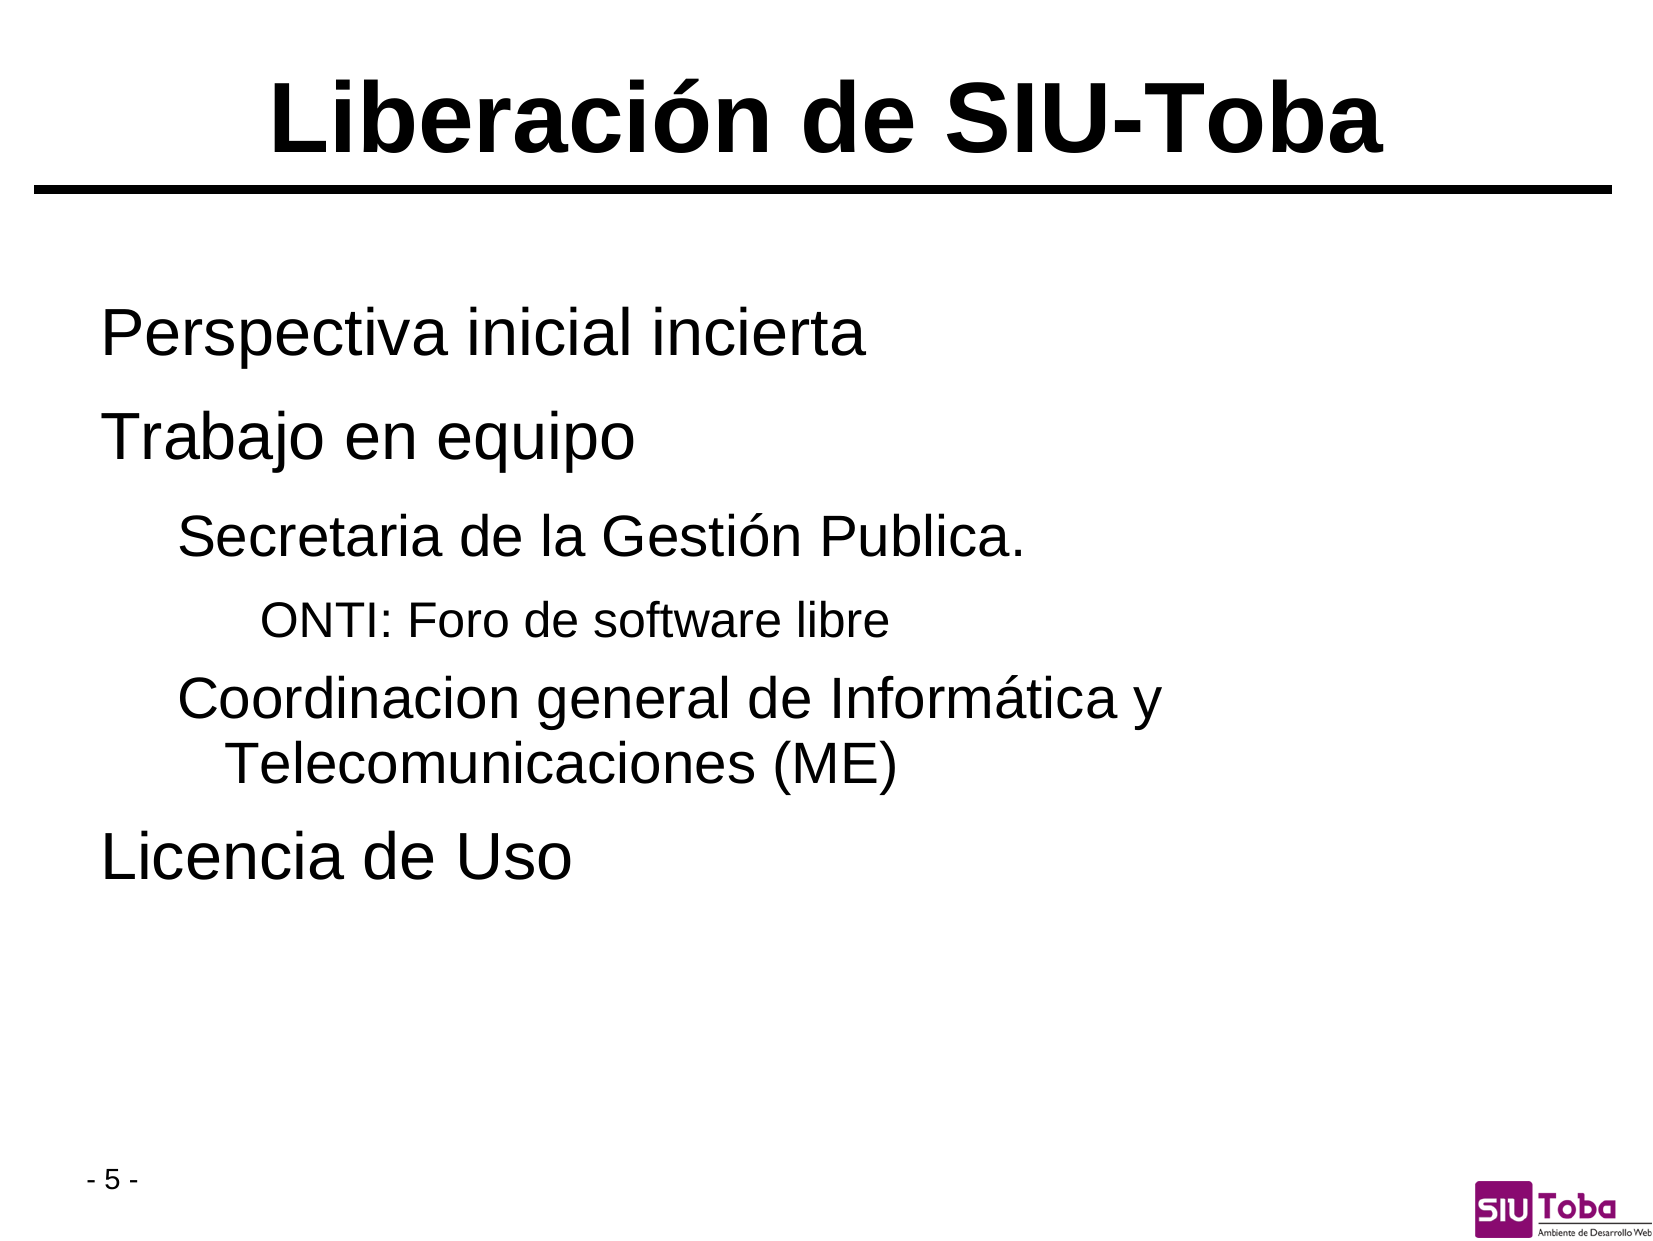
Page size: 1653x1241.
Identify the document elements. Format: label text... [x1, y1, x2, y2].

list Perspectiva inicial incierta Trabajo en equipo Secretaria de la Gestión Publica. ONTI: Foro de software libre Coordinacion general de Informática y Telecomunicaciones (ME) Licencia de Uso [82, 295, 1565, 1110]
picture [1475, 1181, 1652, 1238]
title Liberación de SIU-Toba [58, 47, 1594, 188]
